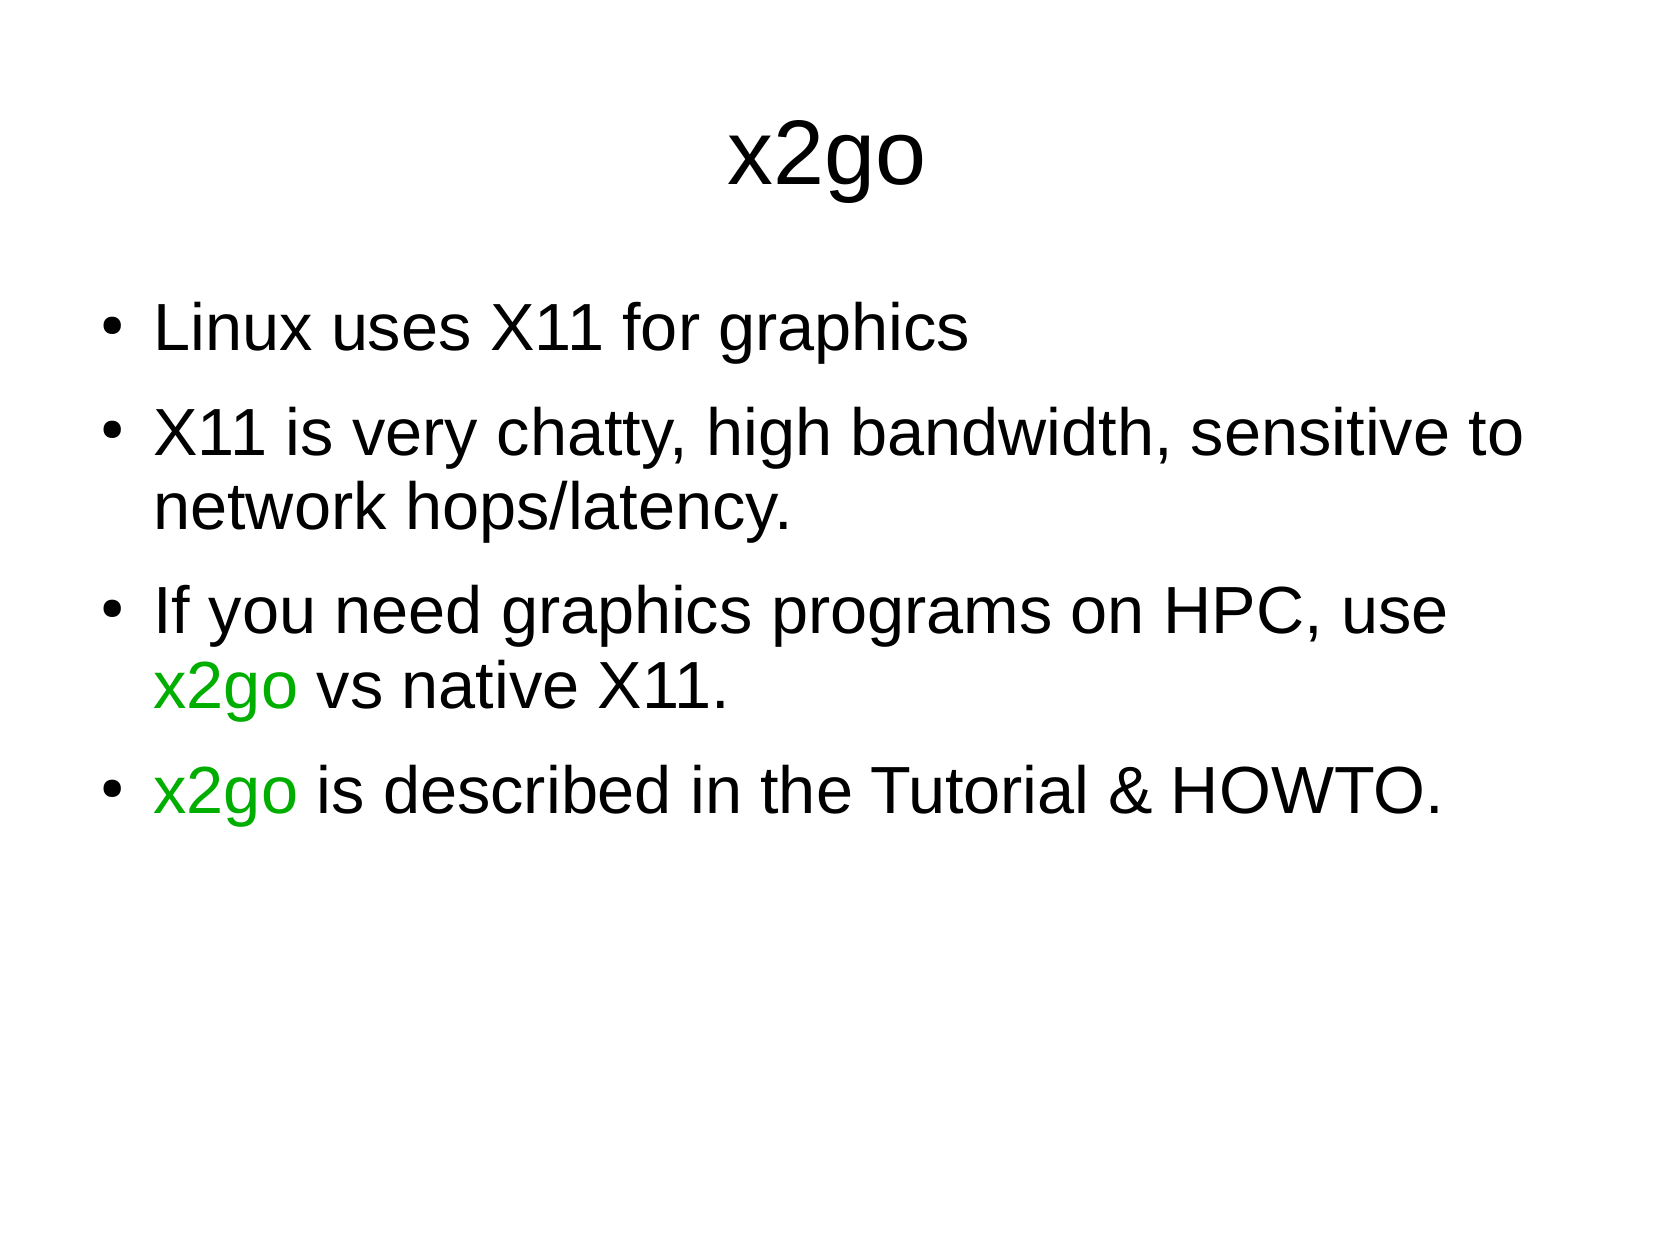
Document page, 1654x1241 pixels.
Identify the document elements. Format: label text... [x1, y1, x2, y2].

list Linux uses X11 for graphics X11 is very chatty, high bandwidth, sensitive to network hops/latency. If you need graphics programs on HPC, use x2go vs native X11. x2go is described in the Tutorial & HOWTO. [82, 290, 1538, 1010]
title x2go [82, 49, 1571, 257]
